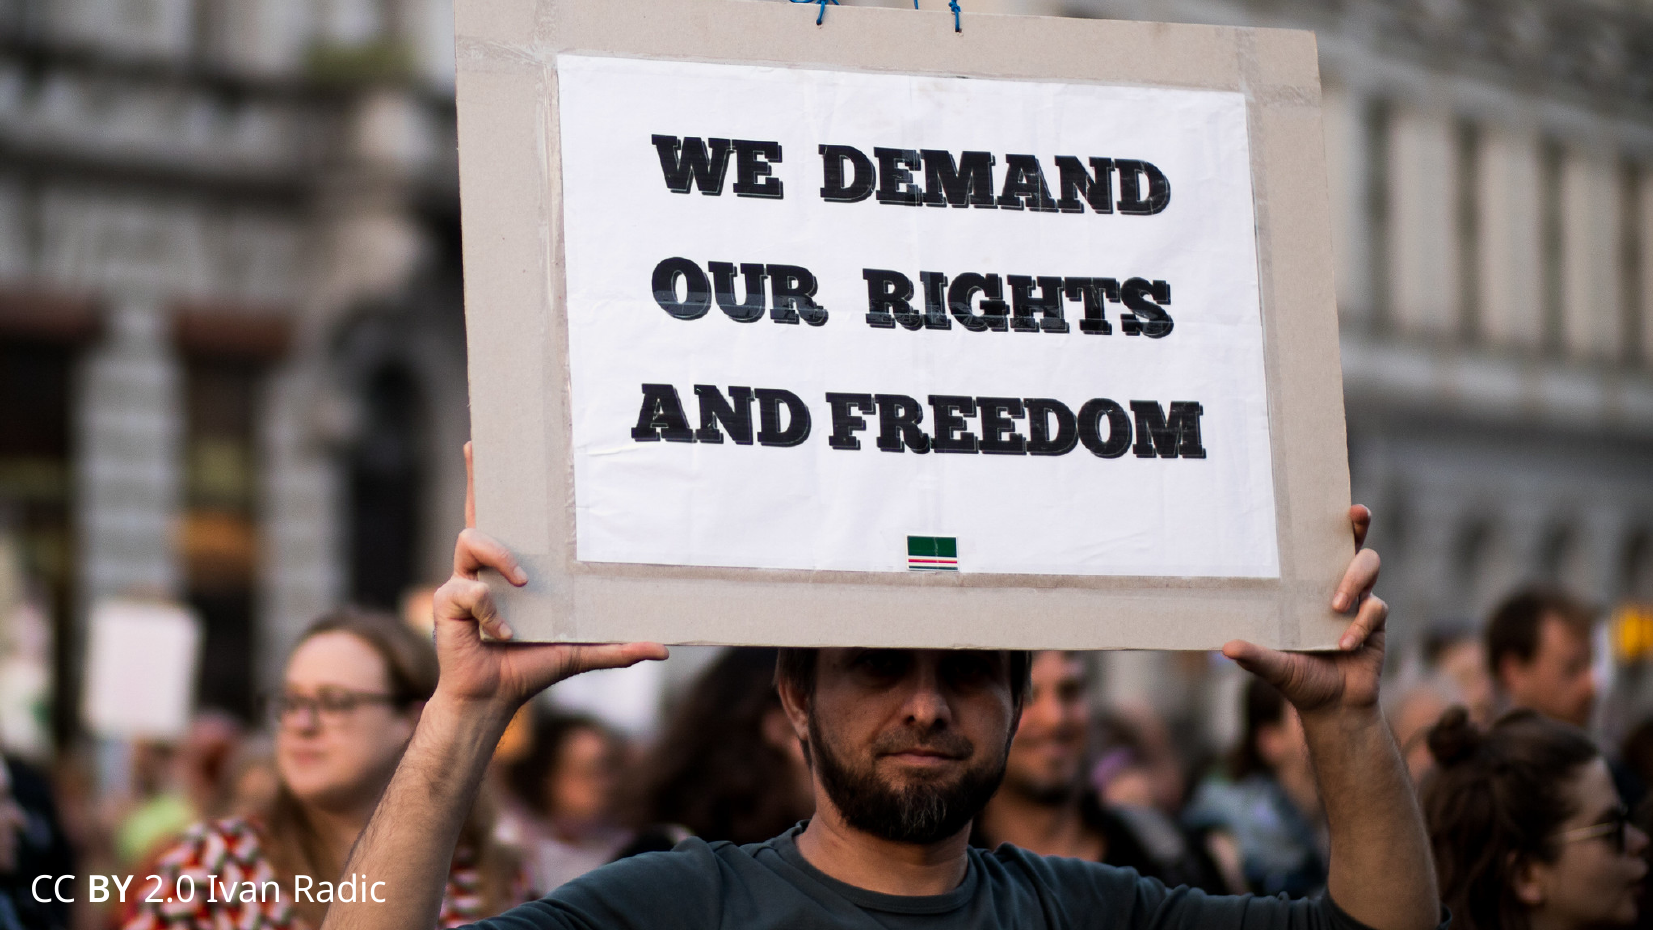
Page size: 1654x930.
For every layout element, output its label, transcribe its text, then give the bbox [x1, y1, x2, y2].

text_box CC BY 2.0 Ivan Radic [15, 855, 782, 916]
picture [0, 0, 1653, 930]
